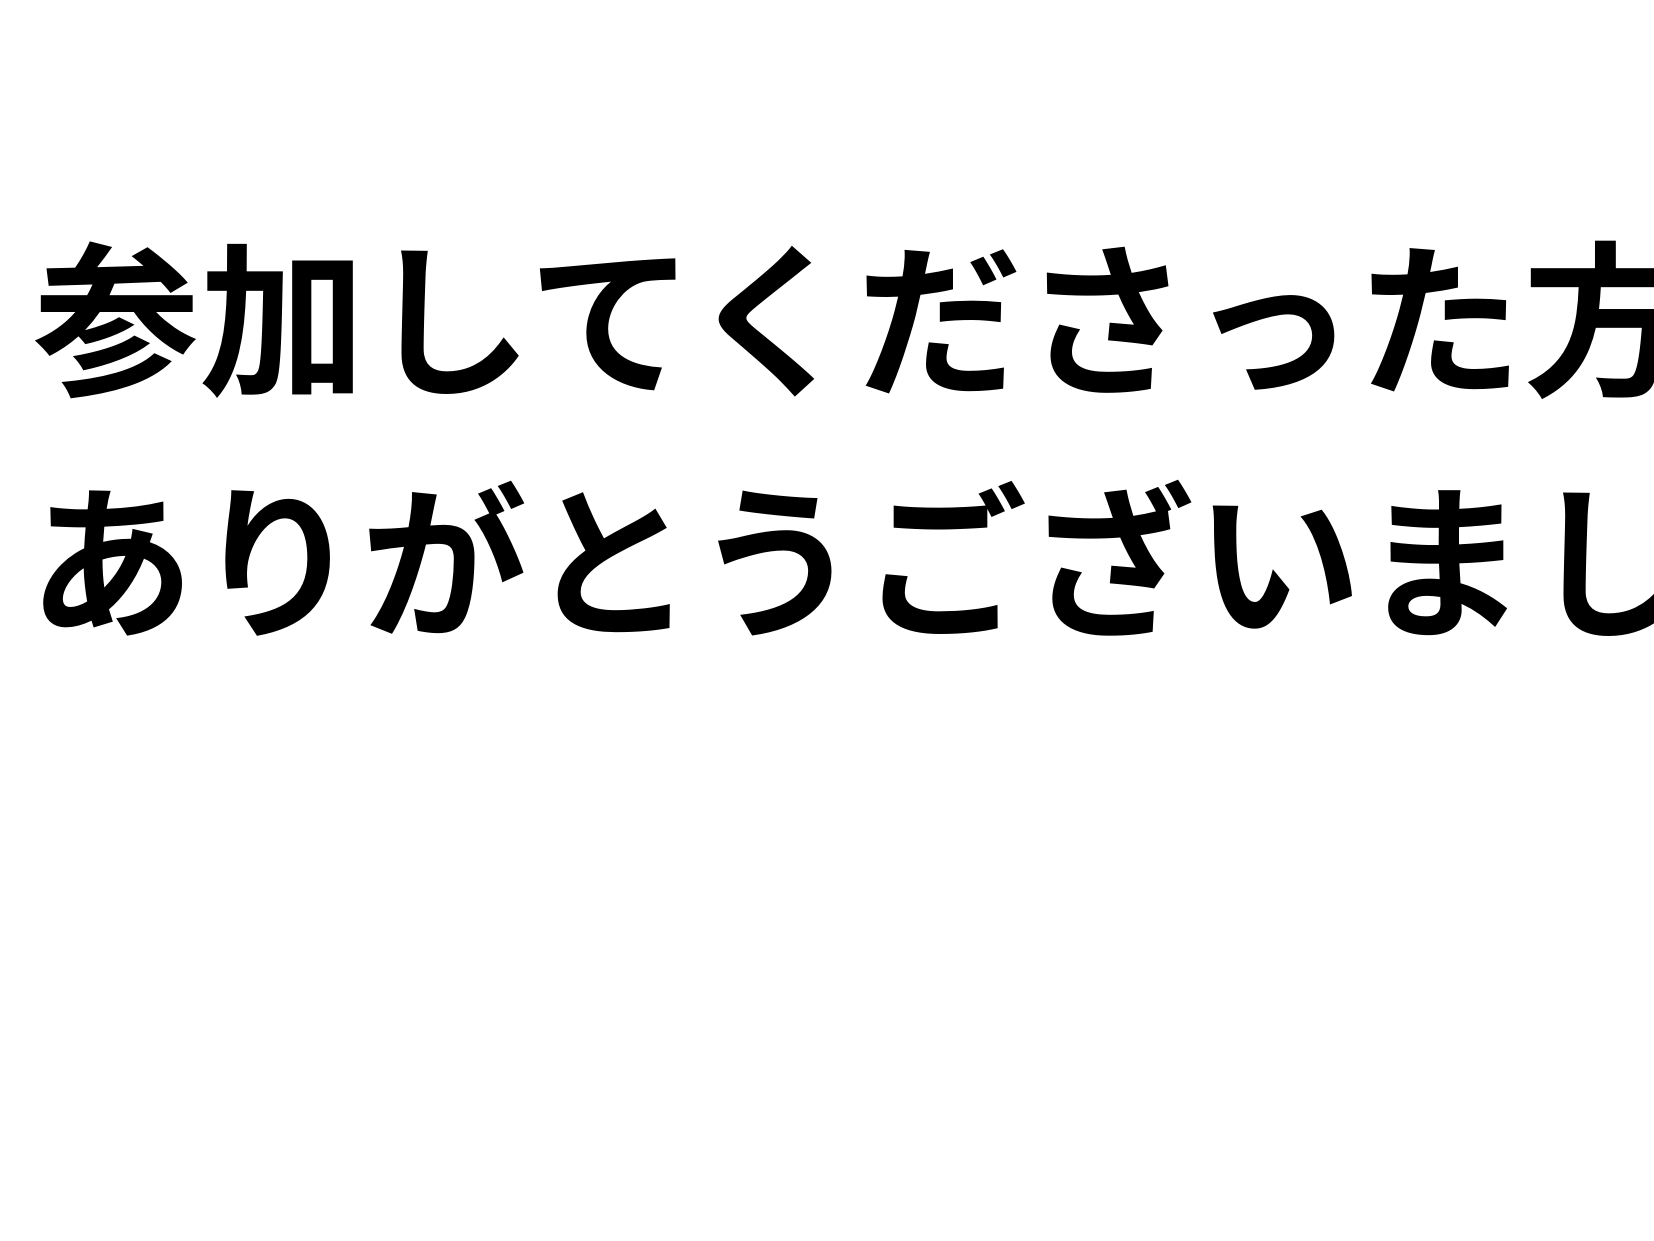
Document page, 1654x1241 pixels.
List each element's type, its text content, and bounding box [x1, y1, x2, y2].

text_box 参加してくださった方、 ありがとうございました [13, 183, 1610, 558]
